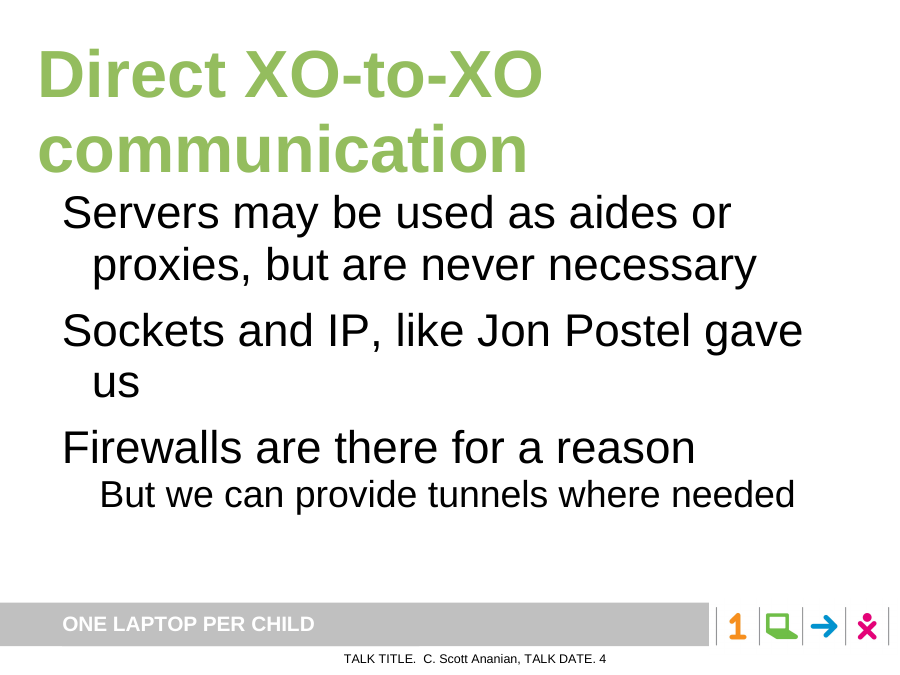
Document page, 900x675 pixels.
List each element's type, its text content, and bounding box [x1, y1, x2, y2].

list Servers may be used as aides or proxies, but are never necessary Sockets and IP, like Jon Postel gave us Firewalls are there for a reason But we can provide tunnels where needed [61, 187, 844, 675]
title Direct XO-to-XO communication [37, 37, 856, 211]
picture [844, 598, 898, 655]
